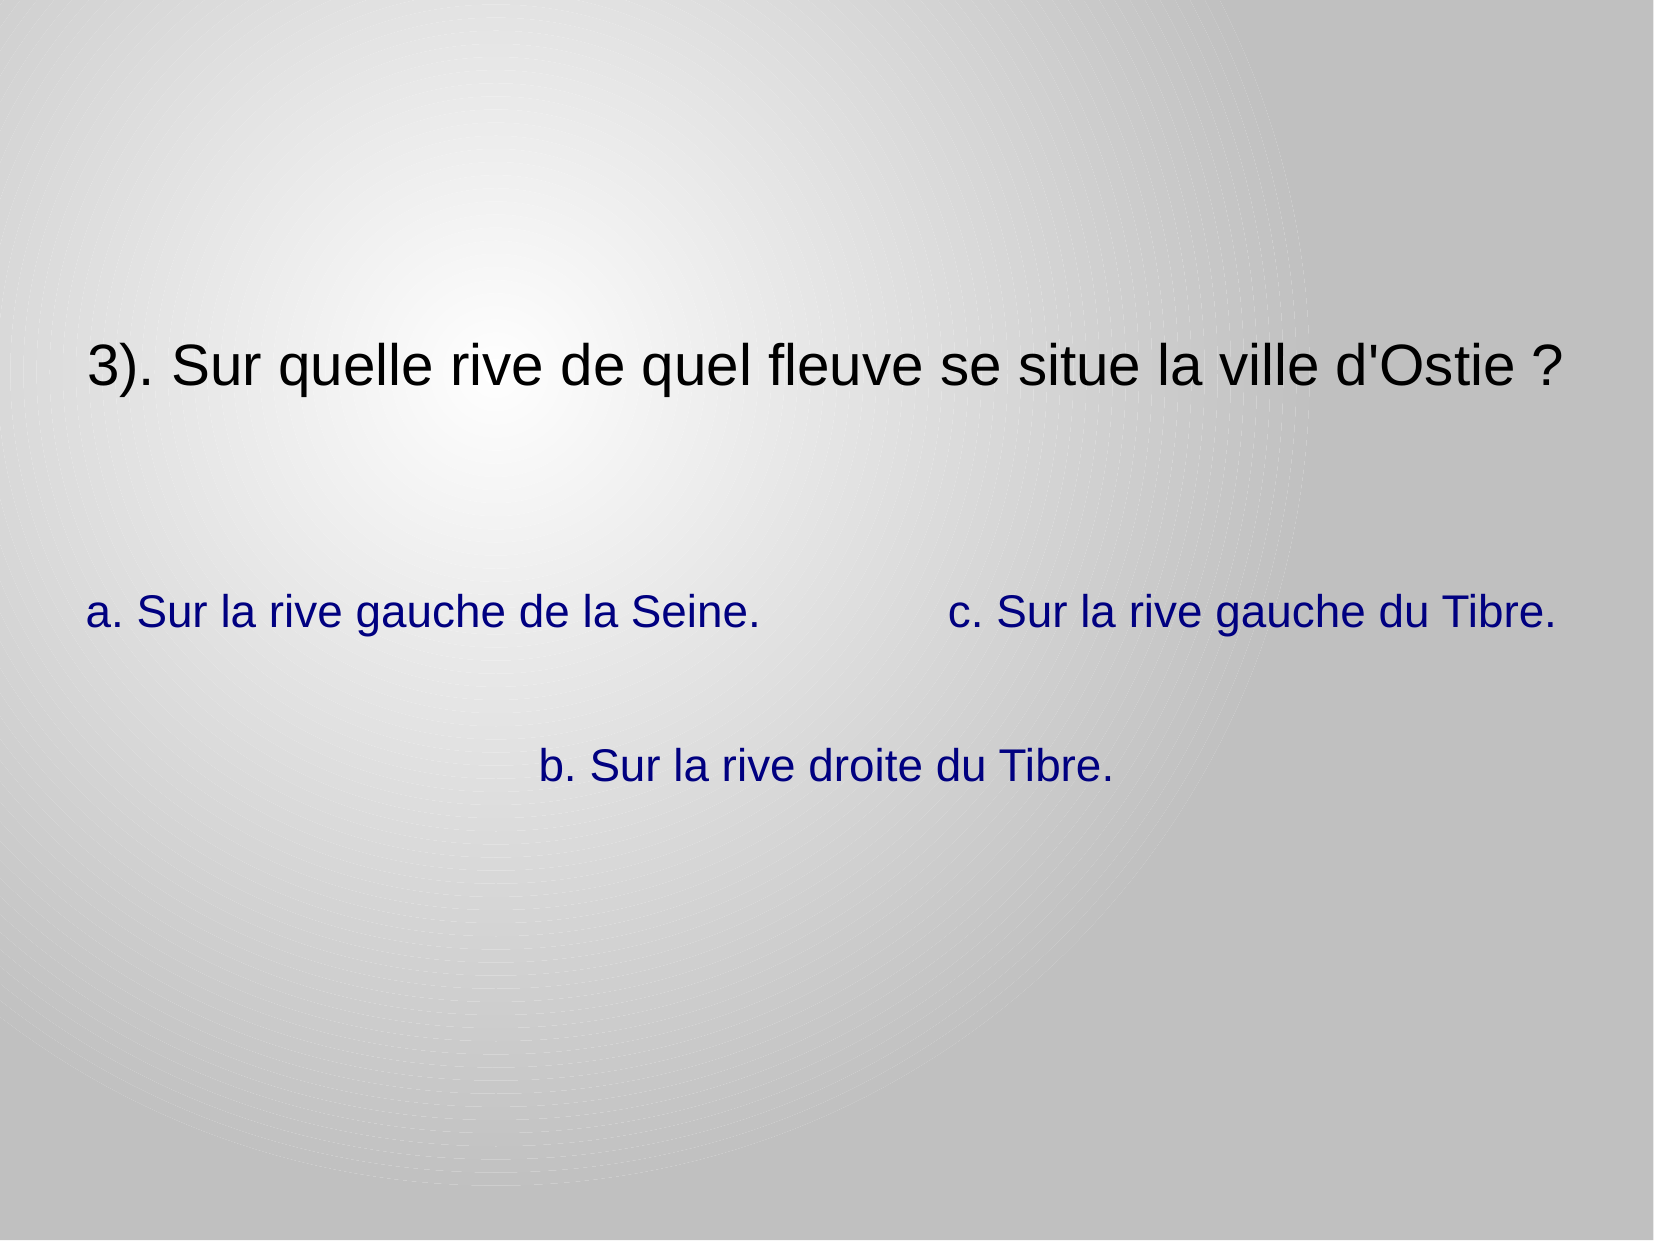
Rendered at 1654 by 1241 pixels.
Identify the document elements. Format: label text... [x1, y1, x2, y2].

text_box b. Sur la rive droite du Tibre. [0, 732, 1654, 799]
text_box 3). Sur quelle rive de quel fleuve se situe la ville d'Ostie ? [0, 0, 1654, 404]
text_box c. Sur la rive gauche du Tibre. [933, 578, 1595, 645]
text_box a. Sur la rive gauche de la Seine. [70, 578, 780, 645]
